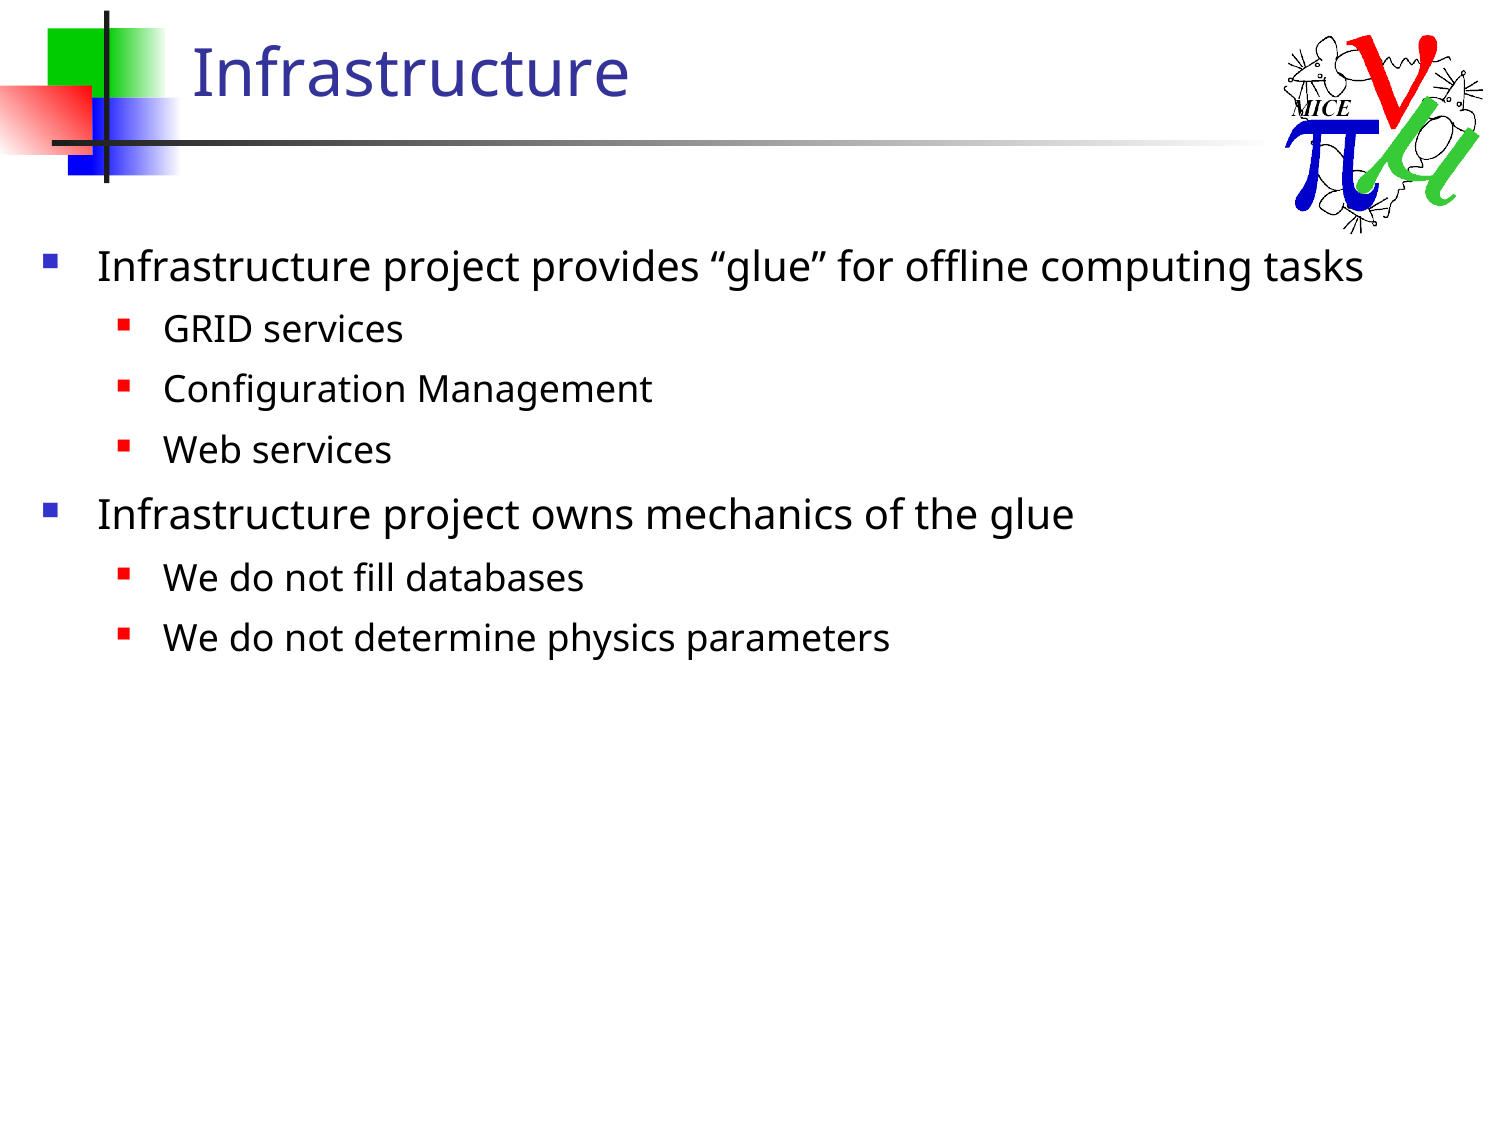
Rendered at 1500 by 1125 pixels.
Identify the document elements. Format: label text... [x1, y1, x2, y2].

picture [1264, 5, 1500, 251]
title Infrastructure [191, 0, 1471, 164]
list Infrastructure project provides “glue” for offline computing tasks GRID services Configuration Management Web services Infrastructure project owns mechanics of the glue We do not fill databases We do not determine physics parameters [40, 236, 1388, 657]
